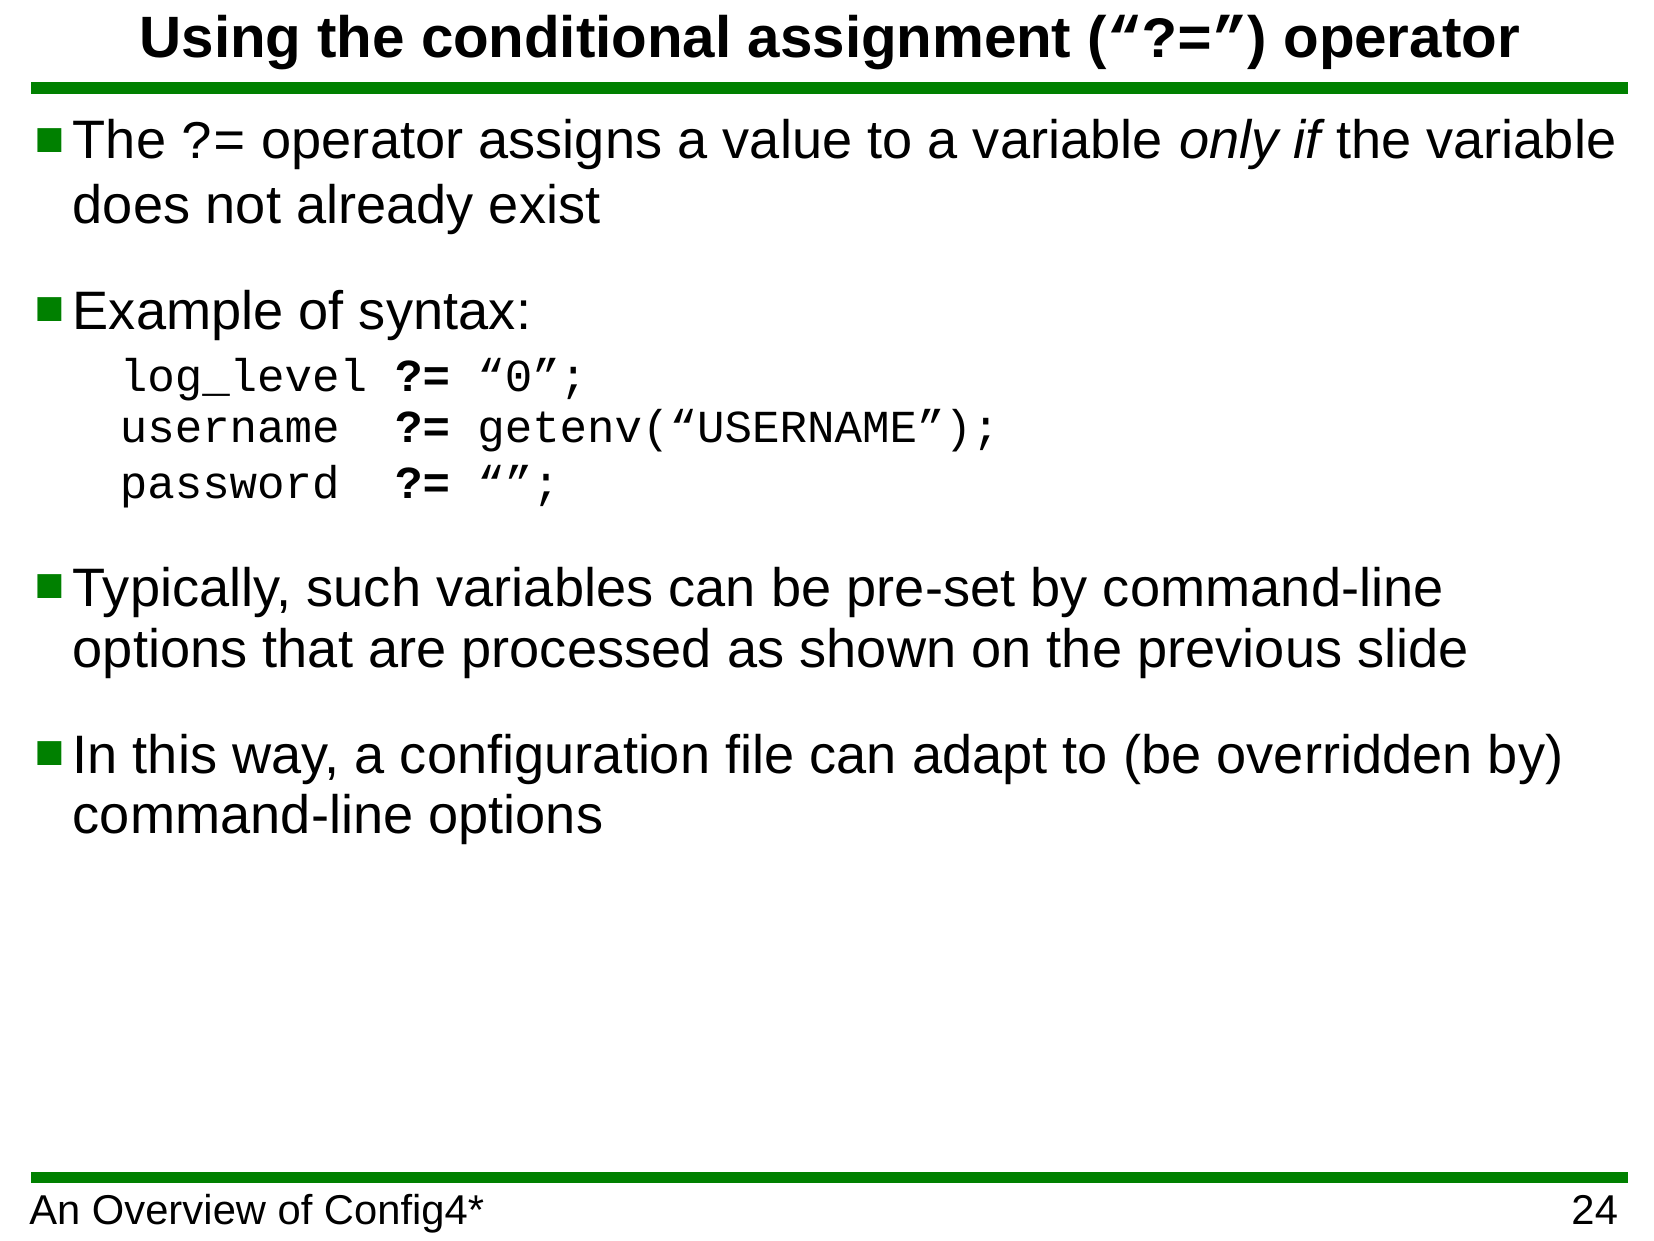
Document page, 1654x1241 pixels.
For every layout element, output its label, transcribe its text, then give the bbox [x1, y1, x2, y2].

title Using the conditional assignment (“?=”) operator [31, 4, 1629, 75]
list The ?= operator assigns a value to a variable only if the variable does not already exist Example of syntax: log_level ?= “0”; username ?= getenv(“USERNAME”); password ?= “”; Typically, such variables can be pre-set by command-line options that are processed as shown on the previous slide In this way, a configuration file can adapt to (be overridden by) command-line options [31, 109, 1629, 1146]
